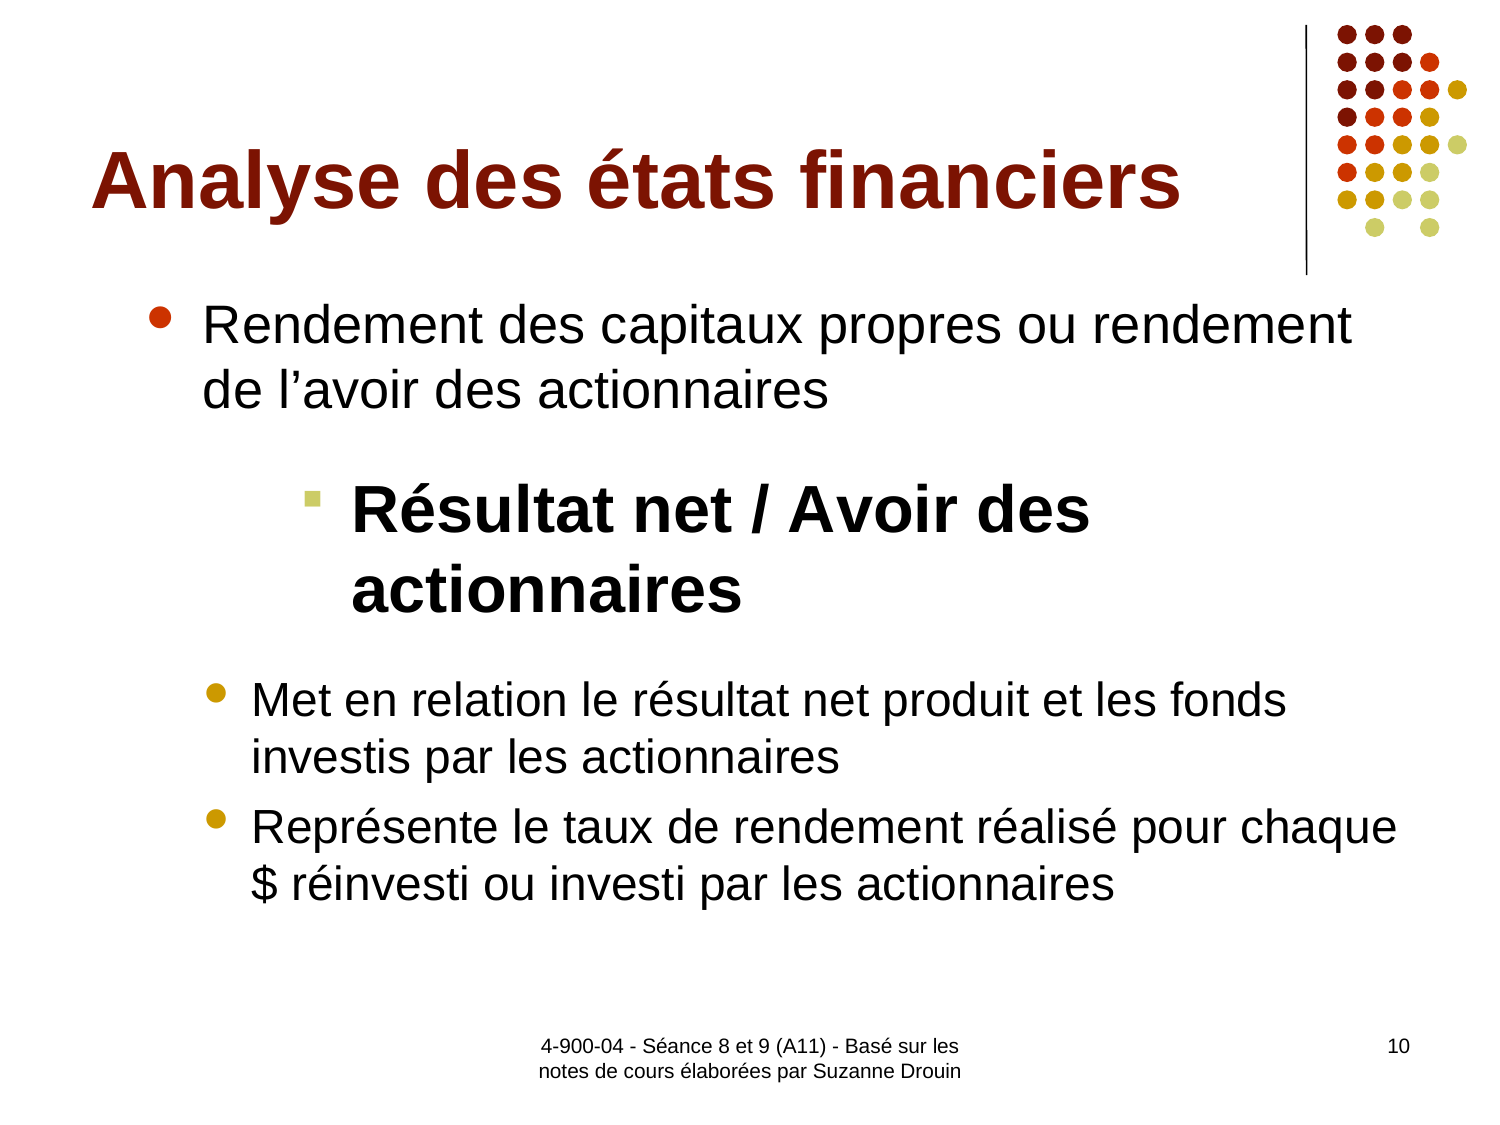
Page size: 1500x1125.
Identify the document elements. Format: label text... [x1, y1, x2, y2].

text_box Rendement des capitaux propres ou rendement de l’avoir des actionnaires Résultat net / Avoir des actionnaires Met en relation le résultat net produit et les fonds investis par les actionnaires Représente le taux de rendement réalisé pour chaque $ réinvesti ou investi par les actionnaires [75, 282, 1426, 1006]
text_box <numéro> [1074, 1025, 1426, 1101]
text_box Analyse des états financiers [74, 20, 1313, 233]
text_box 4-900-04 - Séance 8 et 9 (A11) - Basé sur les notes de cours élaborées par Suzanne Drouin [512, 1025, 988, 1101]
